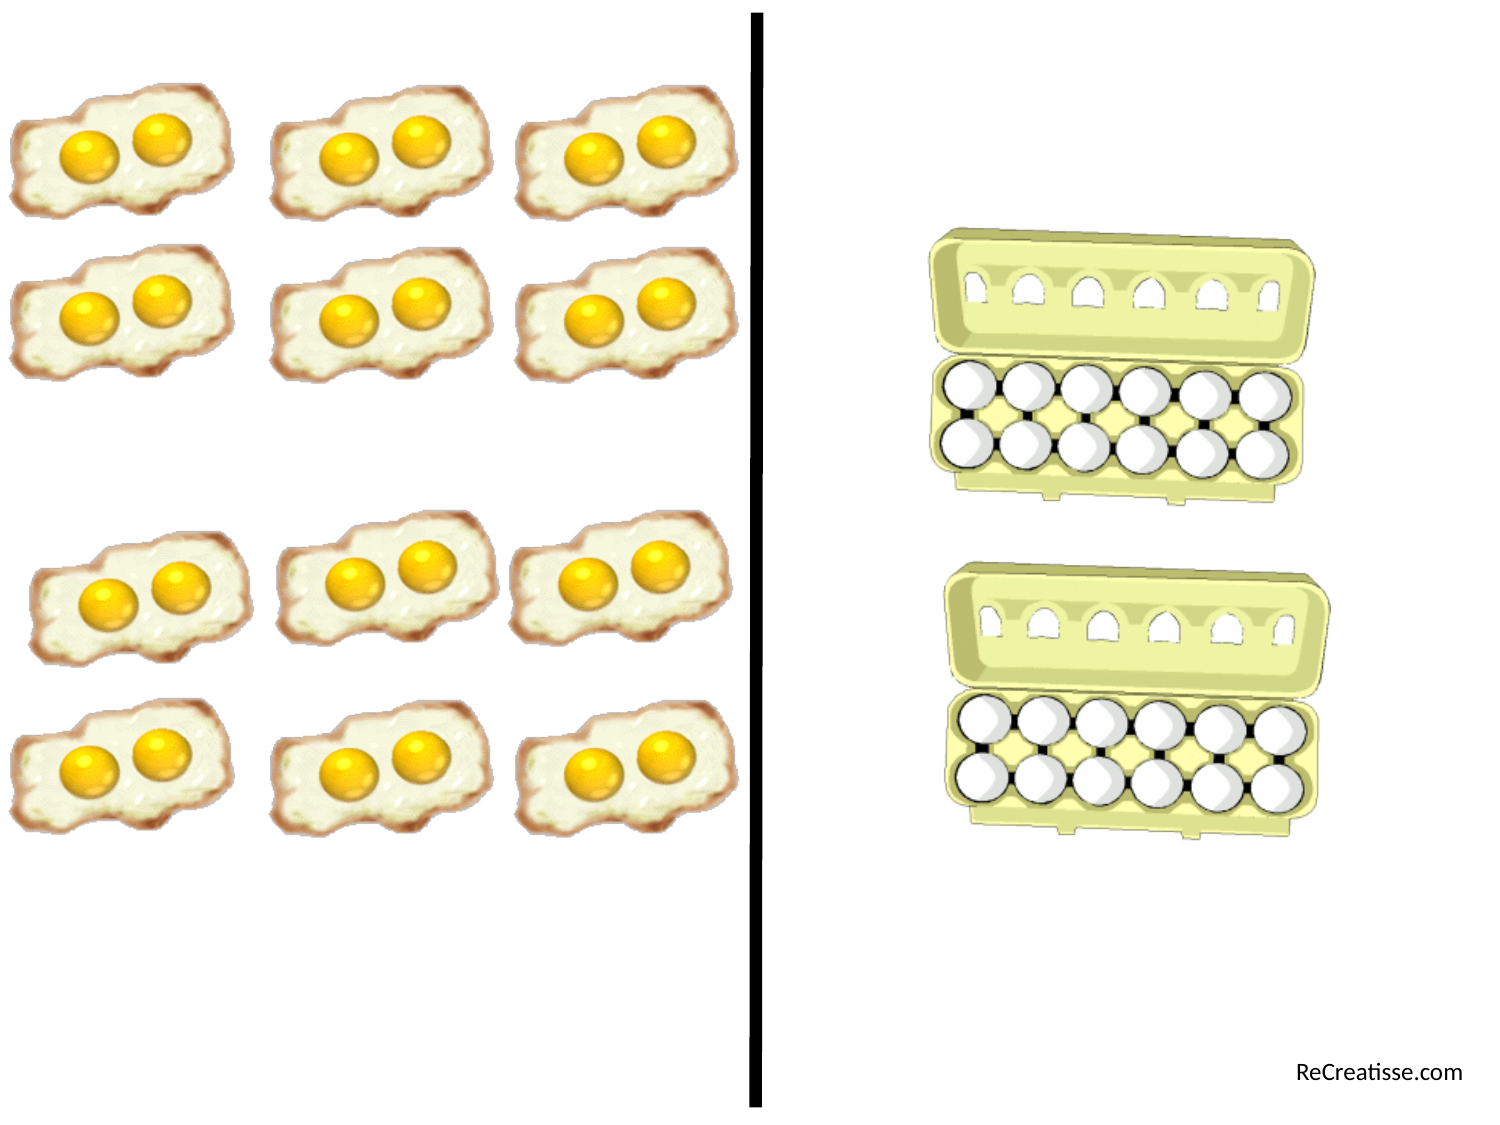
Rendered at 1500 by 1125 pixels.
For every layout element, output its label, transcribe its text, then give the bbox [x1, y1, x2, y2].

picture [272, 507, 502, 651]
picture [266, 244, 496, 388]
picture [511, 82, 741, 227]
picture [266, 698, 496, 842]
picture [511, 244, 741, 388]
picture [6, 80, 237, 224]
picture [926, 226, 1318, 508]
picture [941, 560, 1333, 842]
picture [6, 695, 237, 839]
picture [25, 528, 256, 672]
picture [505, 507, 735, 651]
text_box ReCreatisse.com [1281, 1048, 1479, 1093]
picture [511, 698, 741, 842]
picture [6, 241, 237, 386]
picture [266, 82, 496, 227]
